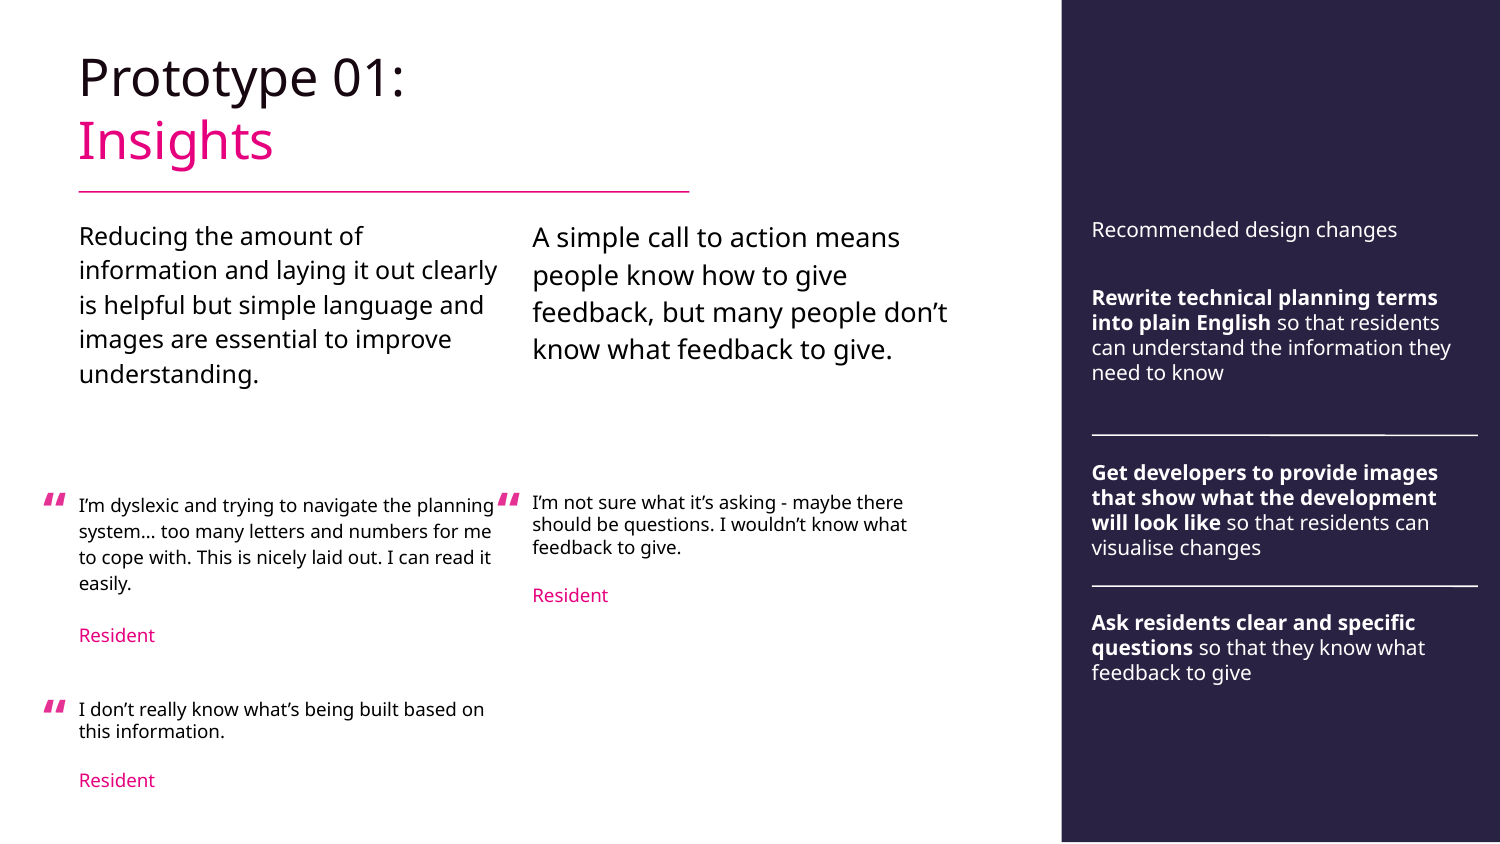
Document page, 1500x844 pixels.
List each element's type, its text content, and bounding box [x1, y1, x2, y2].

text_box Rewrite technical planning terms into plain English so that residents can understand the information they need to know Get developers to provide images that show what the development will look like so that residents can visualise changes Ask residents clear and specific questions so that they know what feedback to give [1091, 587, 1478, 727]
text_box Recommended design changes [1091, 216, 1441, 242]
text_box “ [43, 478, 114, 541]
text_box [1061, 0, 1500, 843]
text_box I’m not sure what it’s asking - maybe there should be questions. I wouldn’t know what feedback to give. Resident [532, 490, 954, 607]
text_box I don’t really know what’s being built based on this information. Resident [78, 697, 501, 792]
text_box Prototype 01: Insights [78, 44, 739, 216]
text_box A simple call to action means people know how to give feedback, but many people don’t know what feedback to give. [532, 215, 954, 403]
text_box Rewrite technical planning terms into plain English so that residents can understand the information they need to know Get developers to provide images that show what the development will look like so that residents can visualise changes Ask residents clear and specific questions so that they know what feedback to give [1091, 284, 1478, 434]
text_box I’m dyslexic and trying to navigate the planning system… too many letters and numbers for me to cope with. This is nicely laid out. I can read it easily. Resident [78, 490, 501, 646]
text_box Rewrite technical planning terms into plain English so that residents can understand the information they need to know Get developers to provide images that show what the development will look like so that residents can visualise changes Ask residents clear and specific questions so that they know what feedback to give [1091, 436, 1478, 585]
text_box “ [497, 478, 568, 541]
text_box “ [43, 685, 114, 748]
text_box Reducing the amount of information and laying it out clearly is helpful but simple language and images are essential to improve understanding. [78, 216, 501, 389]
